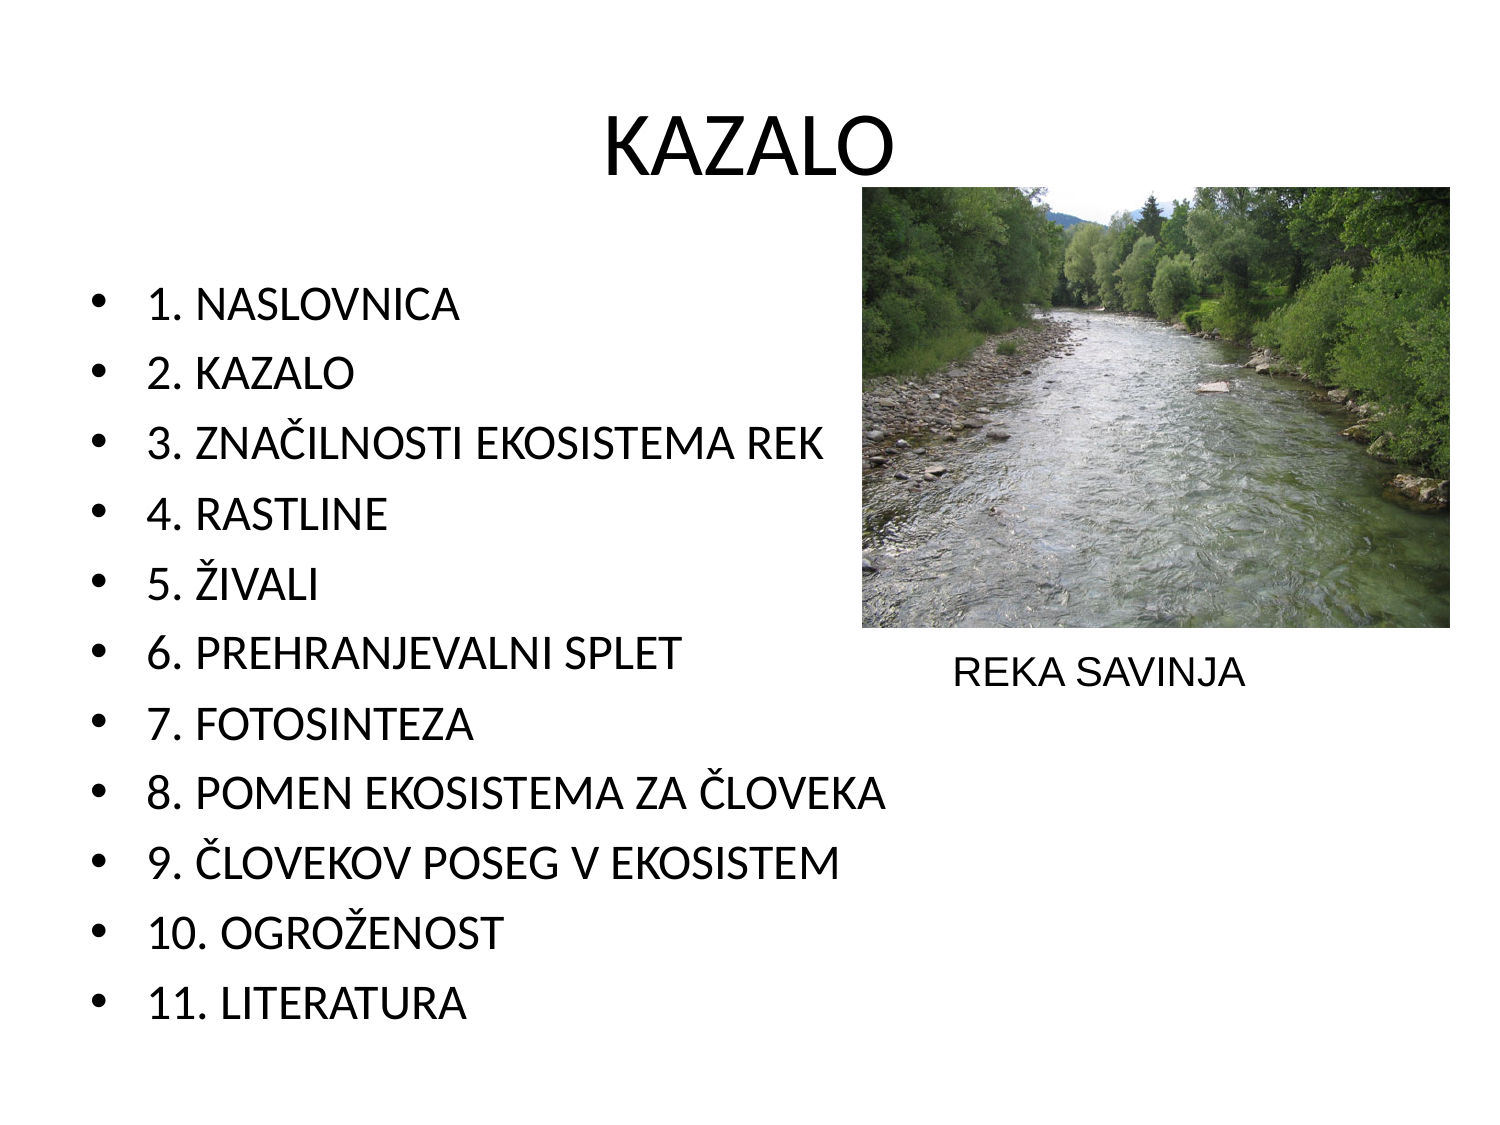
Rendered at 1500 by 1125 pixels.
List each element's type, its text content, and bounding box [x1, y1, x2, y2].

list 1. NASLOVNICA 2. KAZALO 3. ZNAČILNOSTI EKOSISTEMA REK 4. RASTLINE 5. ŽIVALI 6. PREHRANJEVALNI SPLET 7. FOTOSINTEZA 8. POMEN EKOSISTEMA ZA ČLOVEKA 9. ČLOVEKOV POSEG V EKOSISTEM 10. OGROŽENOST 11. LITERATURA [75, 262, 1425, 1005]
text_box REKA SAVINJA [937, 637, 1450, 703]
picture [862, 187, 1450, 629]
title KAZALO [75, 45, 1425, 233]
